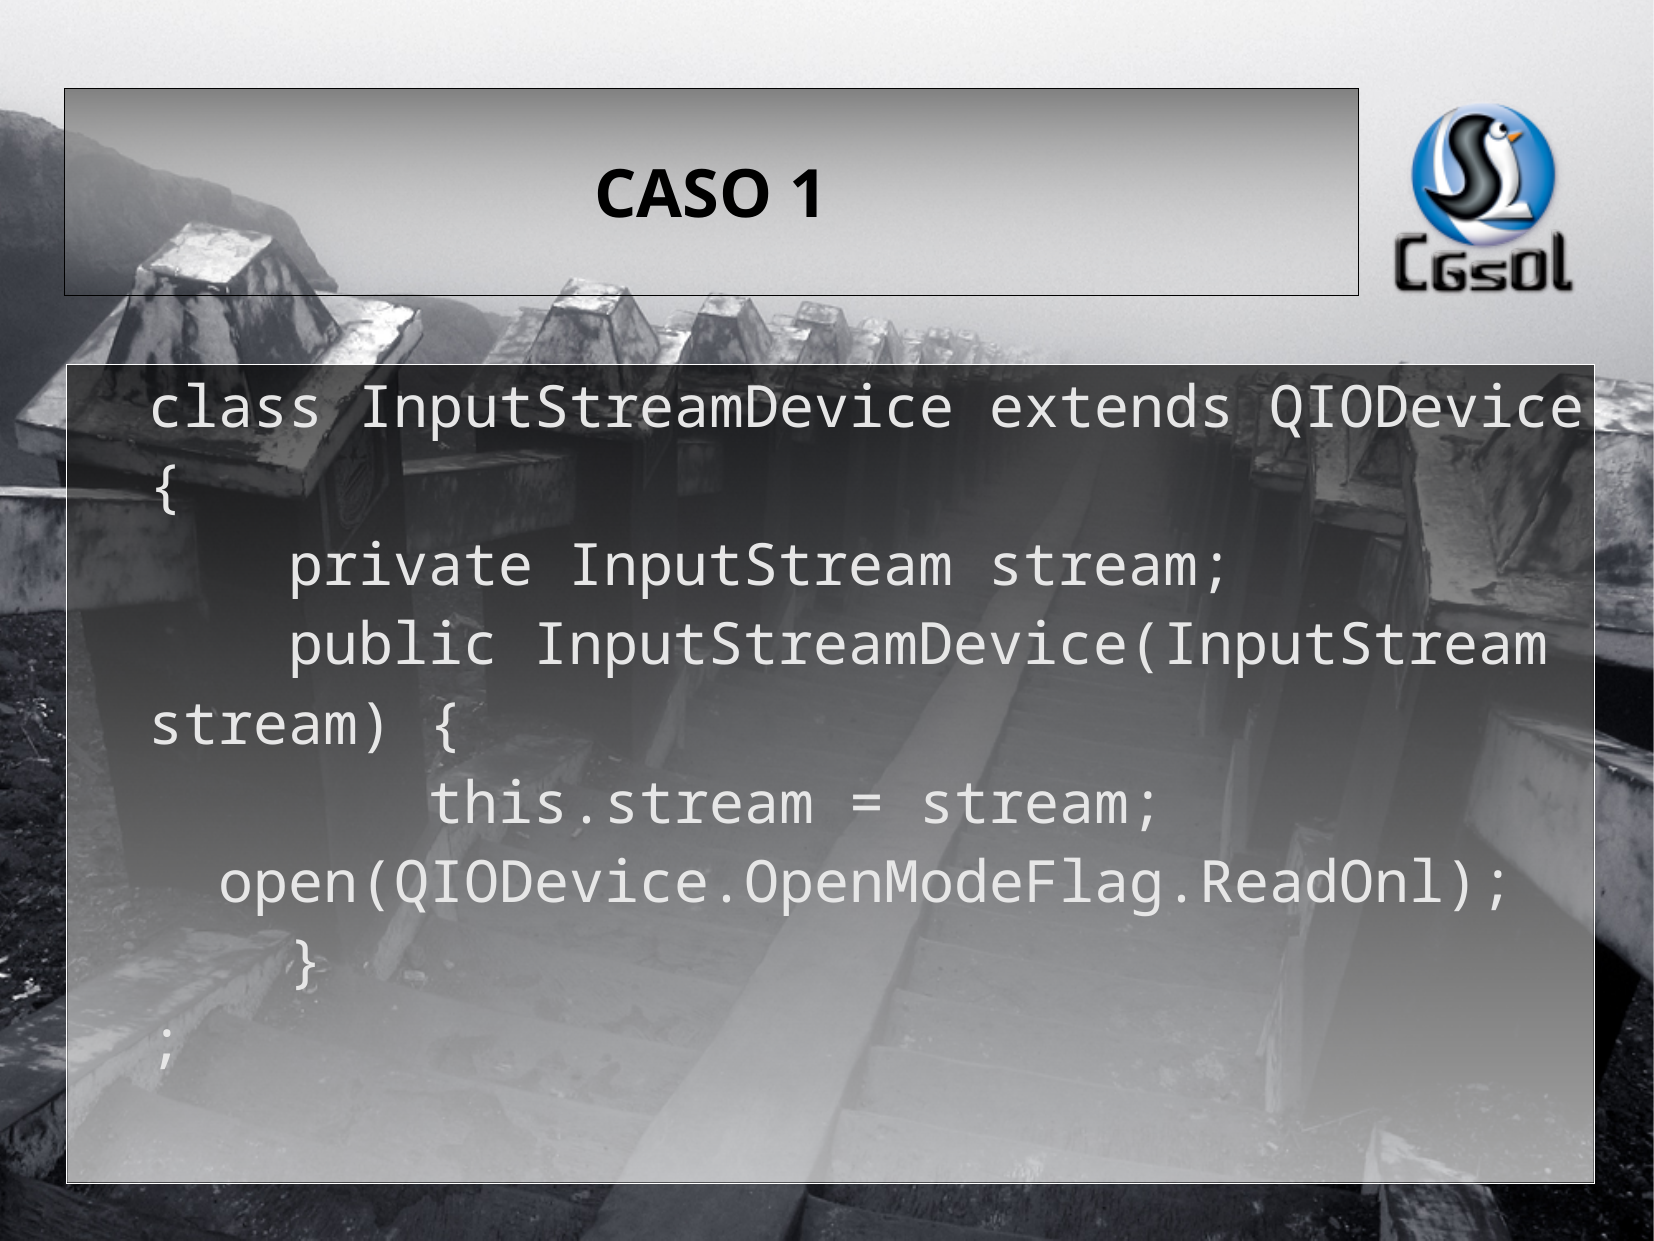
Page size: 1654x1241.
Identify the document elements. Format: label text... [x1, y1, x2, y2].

picture [0, 0, 1654, 1241]
list class InputStreamDevice extends QIODevice { private InputStream stream; public InputStreamDevice(InputStream stream) { this.stream = stream; open(QIODevice.OpenModeFlag.ReadOnl); } ; [66, 364, 1595, 1184]
title CASO 1 [64, 88, 1359, 296]
